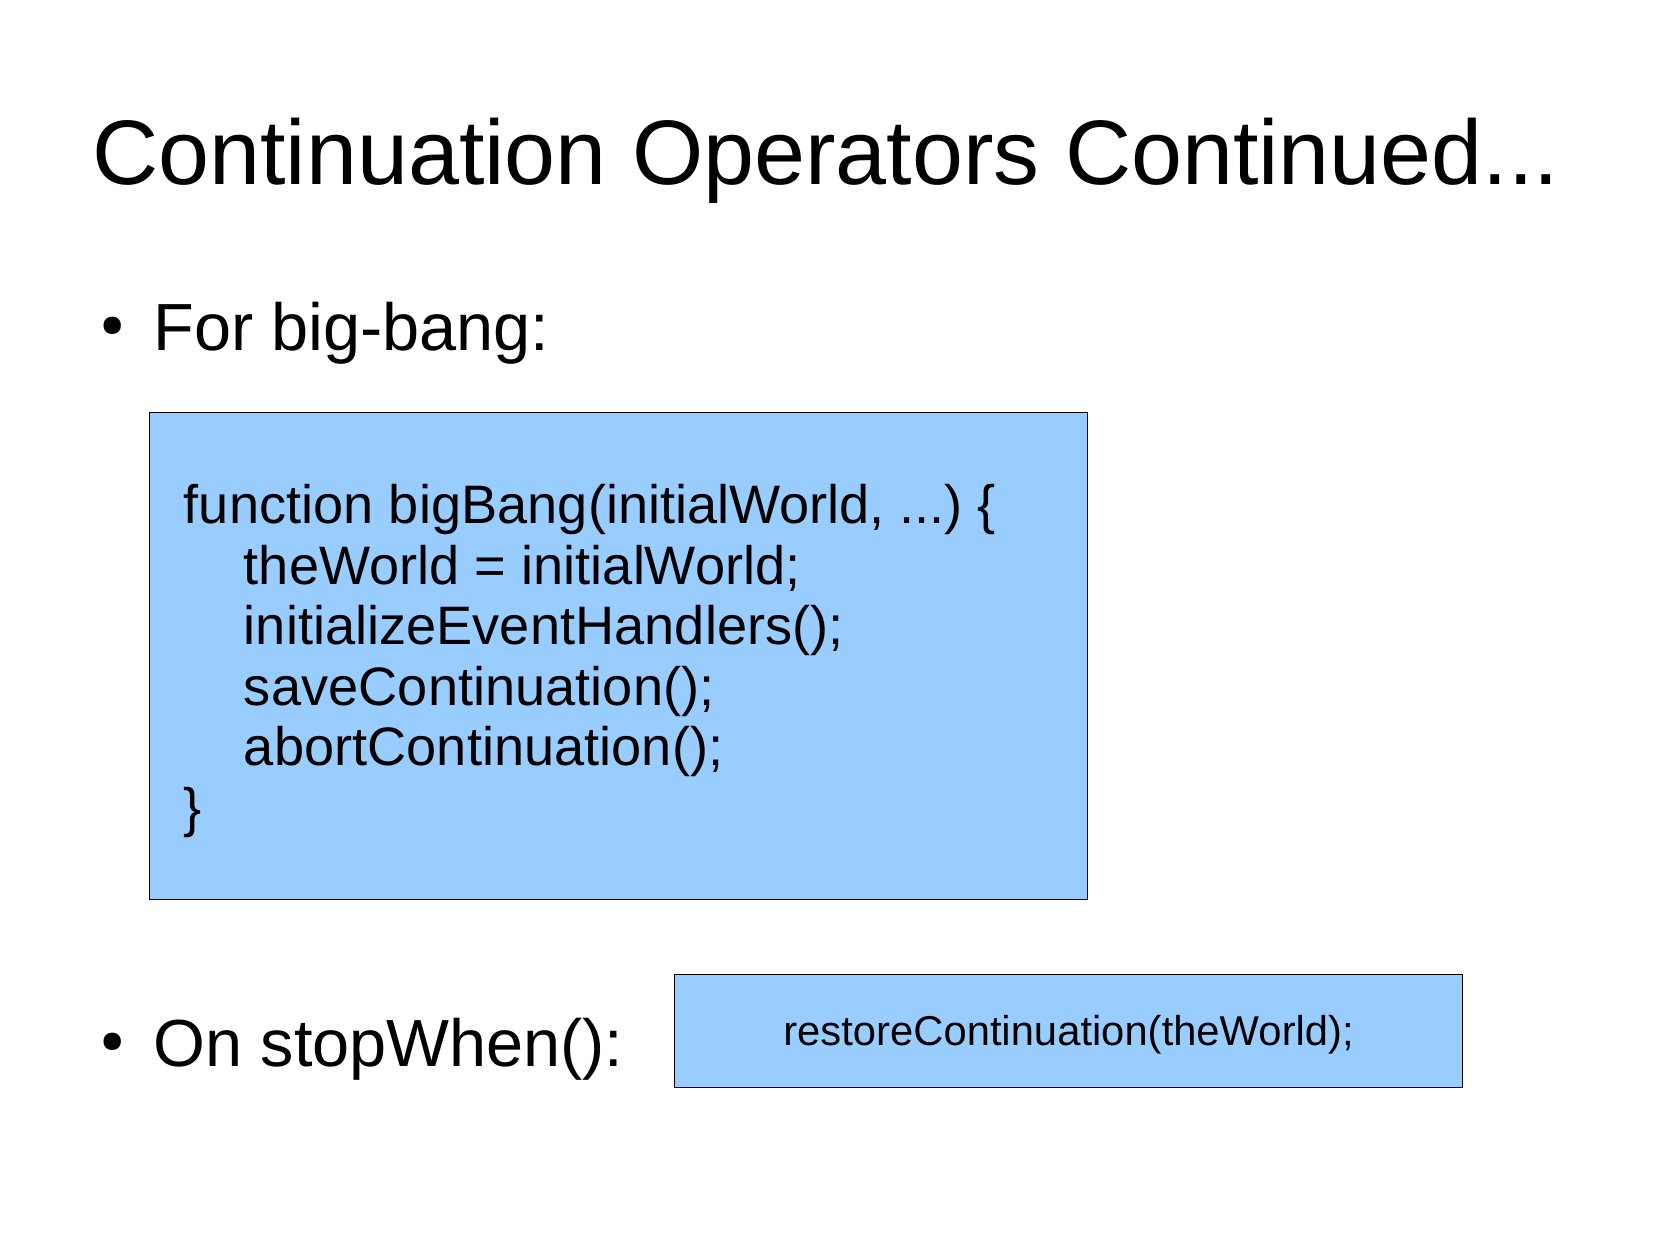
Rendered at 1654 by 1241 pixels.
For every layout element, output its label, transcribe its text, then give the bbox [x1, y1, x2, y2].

list For big-bang: On stopWhen(): [82, 290, 1571, 1109]
text_box restoreContinuation(theWorld); [674, 974, 1463, 1088]
title Continuation Operators Continued... [82, 56, 1571, 250]
text_box function bigBang(initialWorld, ...) { theWorld = initialWorld; initializeEventHandlers(); saveContinuation(); abortContinuation(); } [149, 412, 1088, 900]
